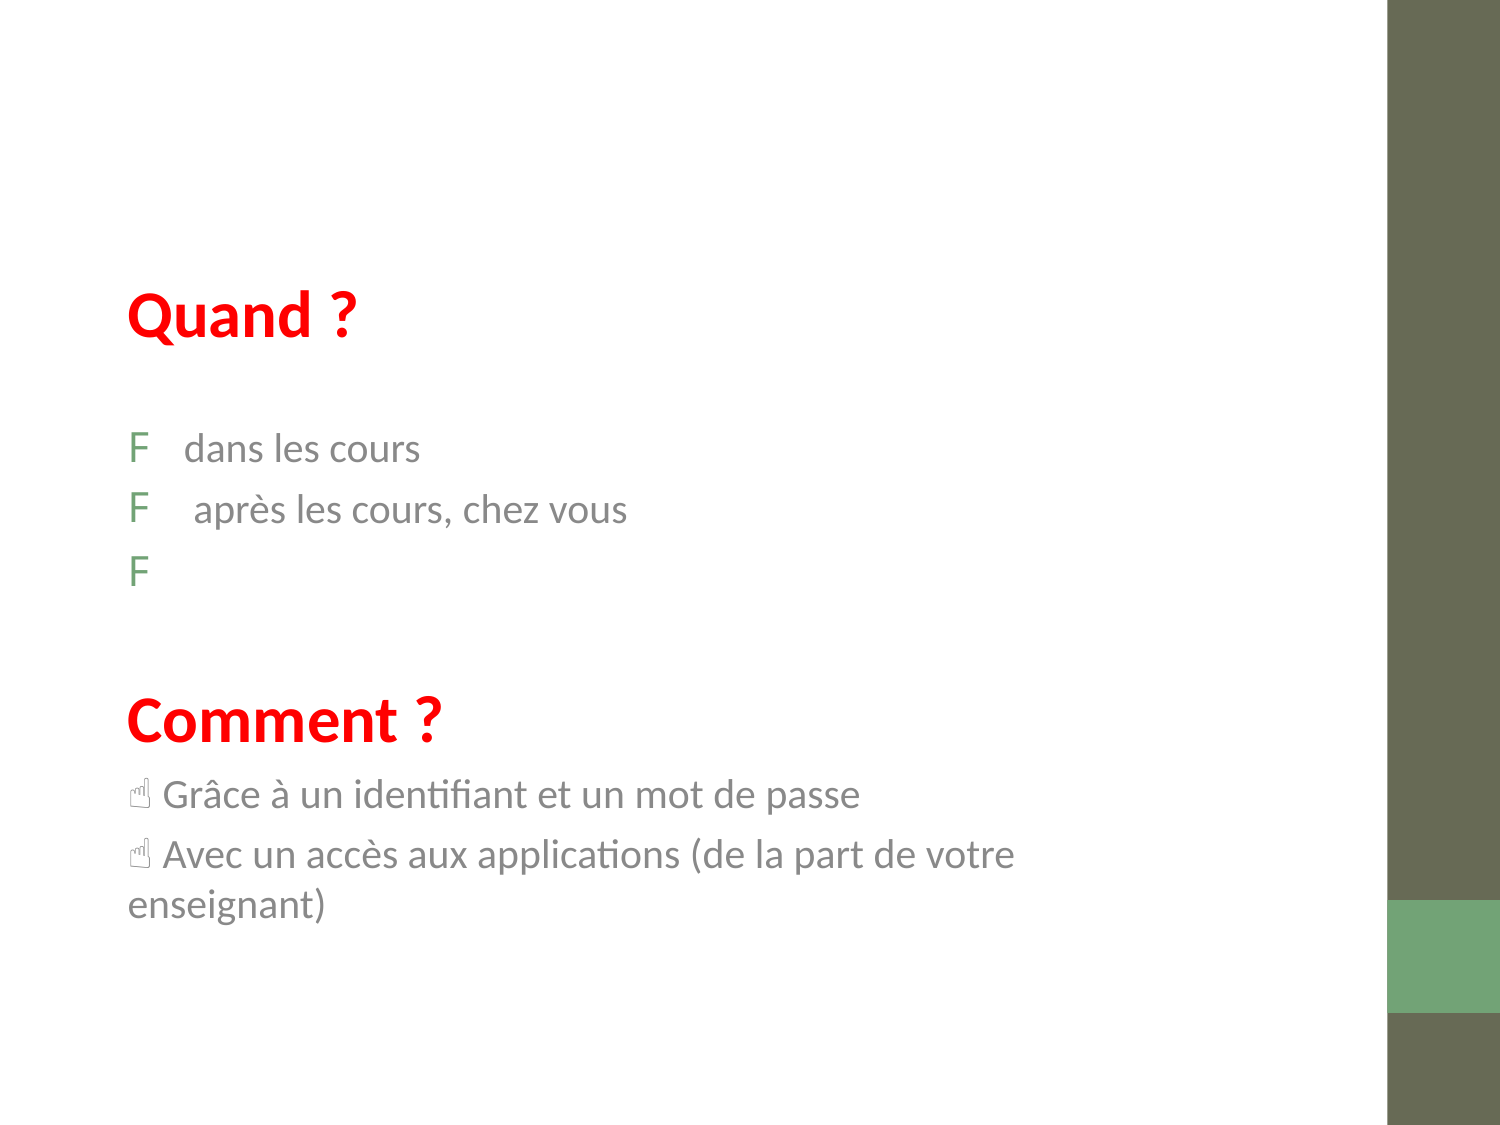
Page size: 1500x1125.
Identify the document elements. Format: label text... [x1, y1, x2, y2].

subtitle Quand ? dans les cours après les cours, chez vous Comment ?  Grâce à un identifiant et un mot de passe  Avec un accès aux applications (de la part de votre enseignant) [112, 196, 1173, 1036]
